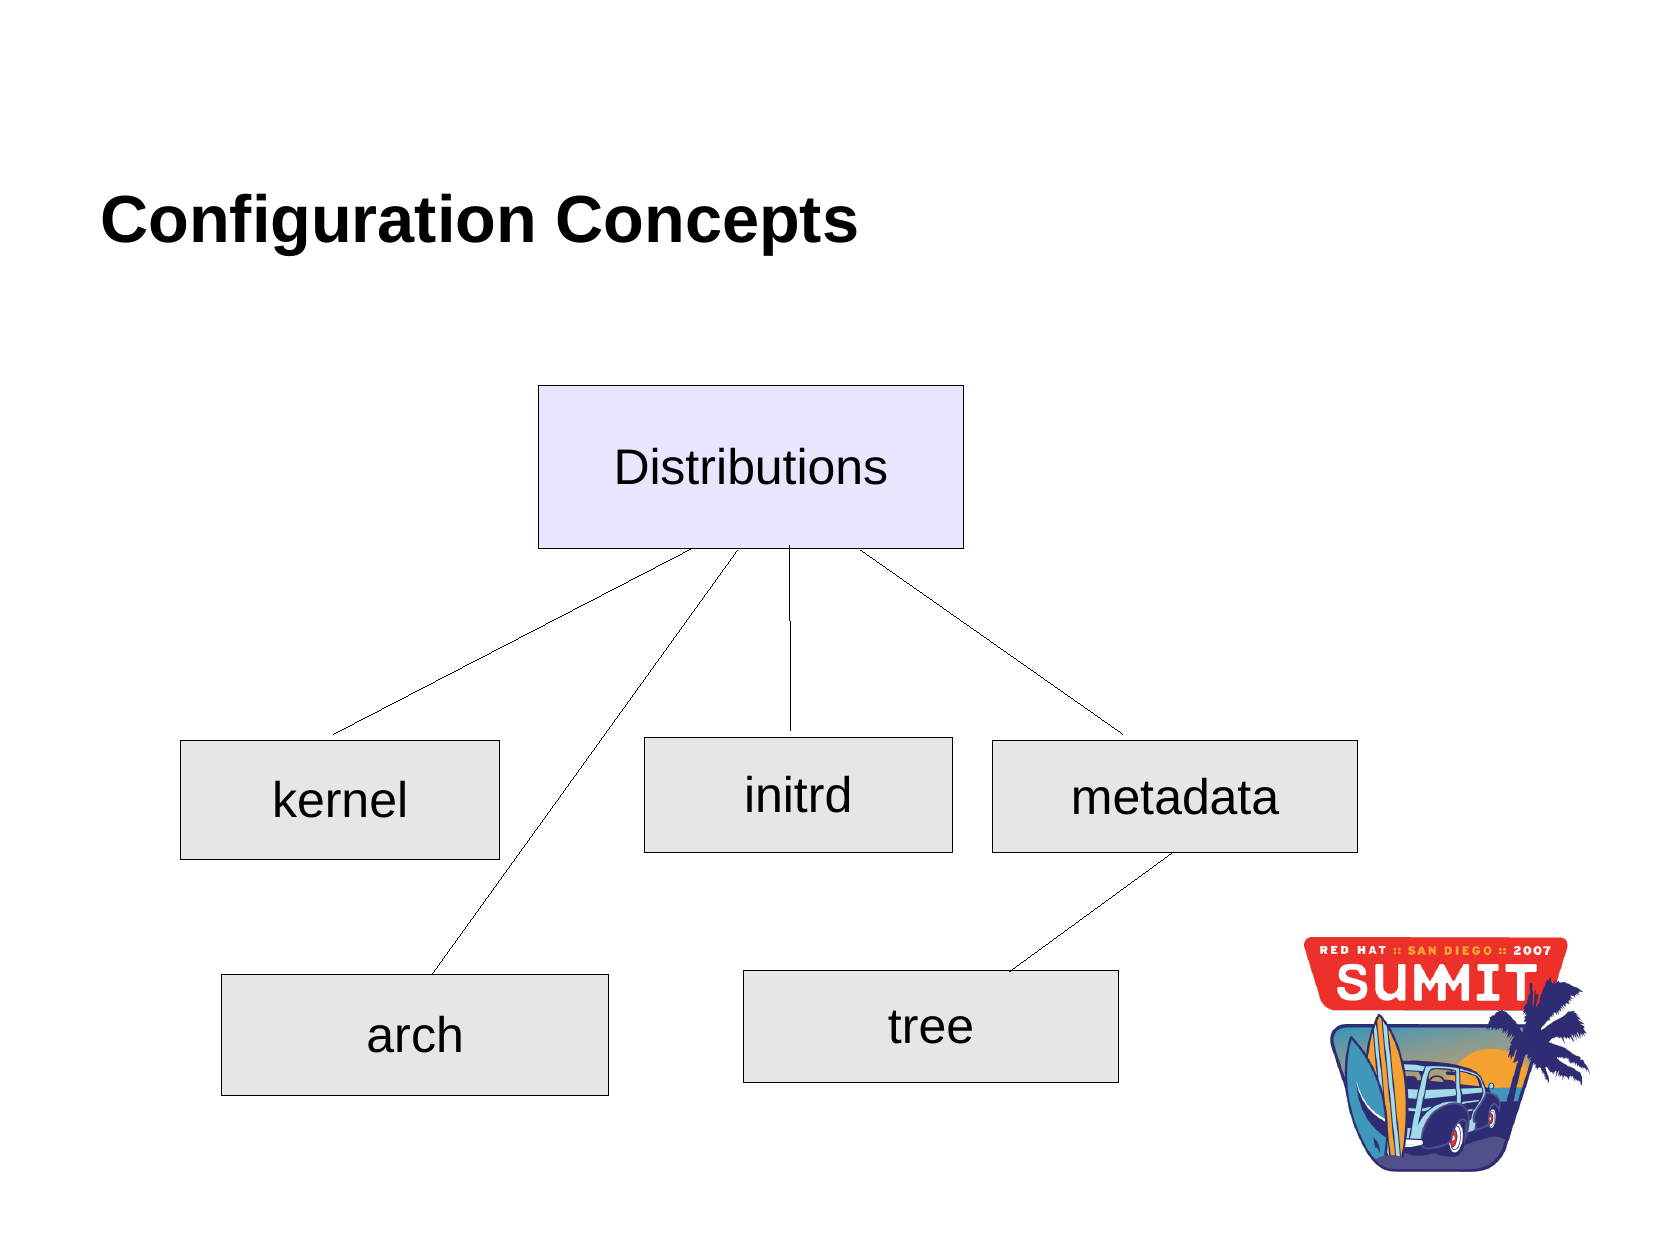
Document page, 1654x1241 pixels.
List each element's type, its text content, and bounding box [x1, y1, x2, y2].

text_box kernel [180, 740, 500, 860]
title Configuration Concepts [100, 164, 1506, 275]
picture [1304, 937, 1590, 1172]
text_box arch [221, 974, 609, 1096]
text_box initrd [644, 737, 953, 853]
text_box Distributions [538, 385, 964, 549]
text_box metadata [992, 740, 1358, 853]
text_box tree [743, 970, 1119, 1083]
